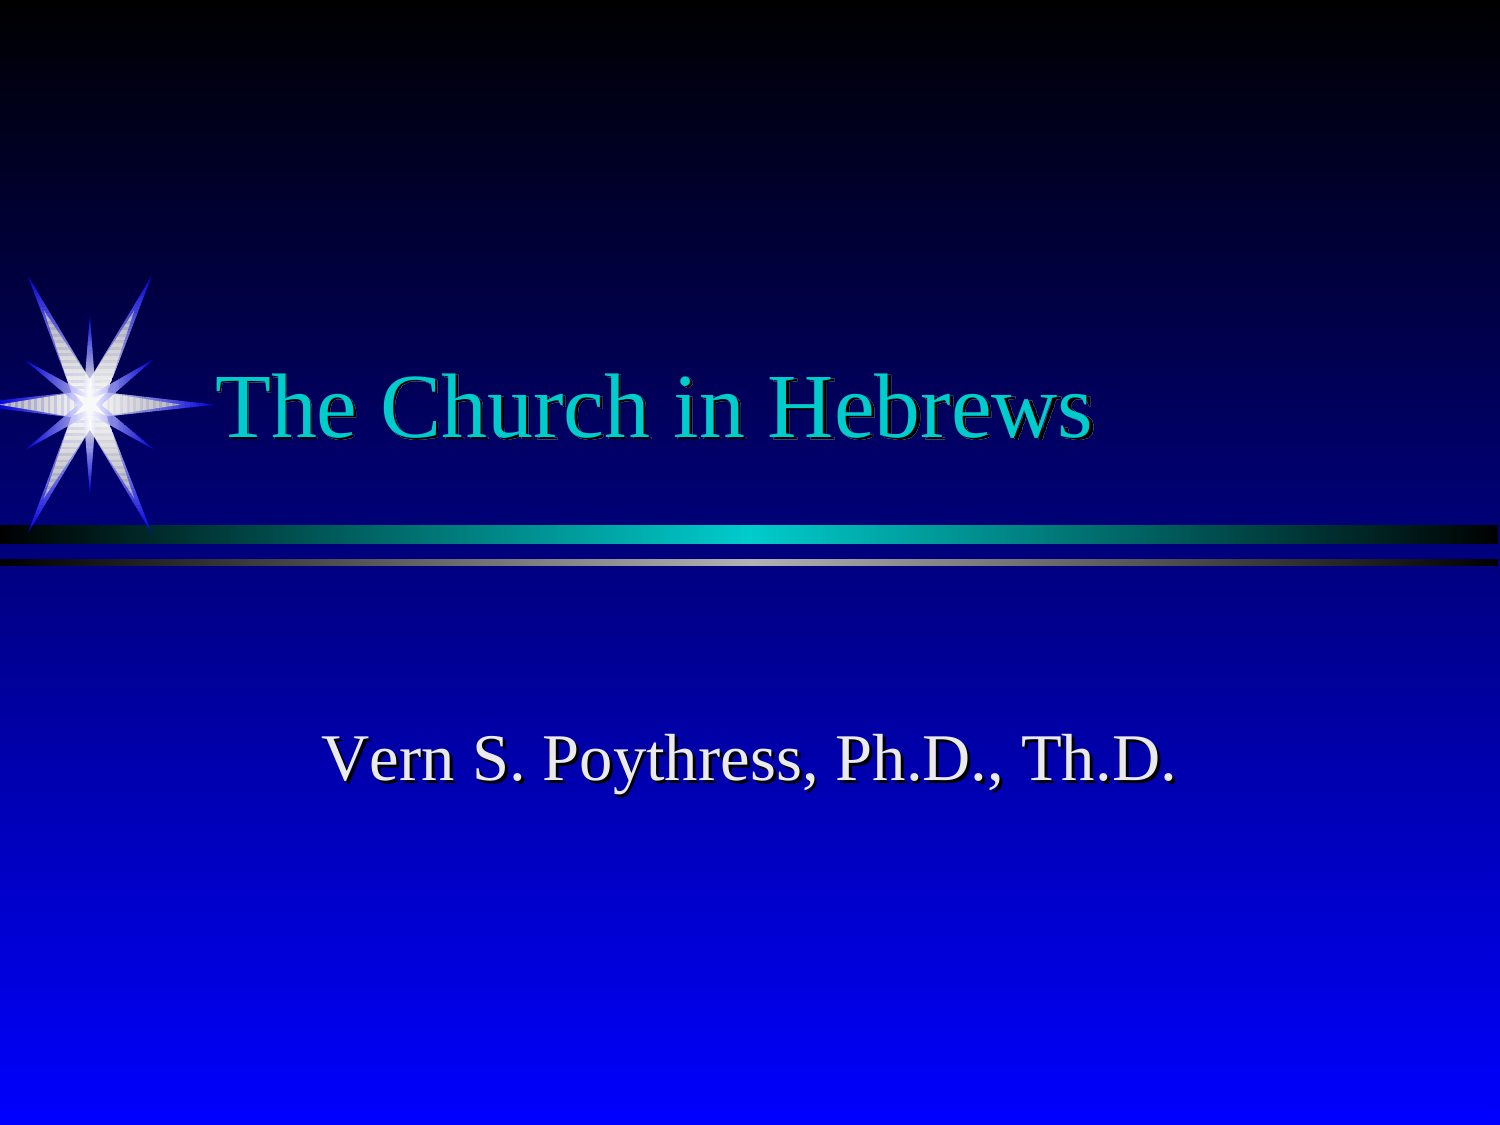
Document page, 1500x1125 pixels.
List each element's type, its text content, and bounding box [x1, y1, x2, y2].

subtitle Vern S. Poythress, Ph.D., Th.D. [75, 600, 1425, 916]
title The Church in Hebrews [200, 287, 1476, 526]
